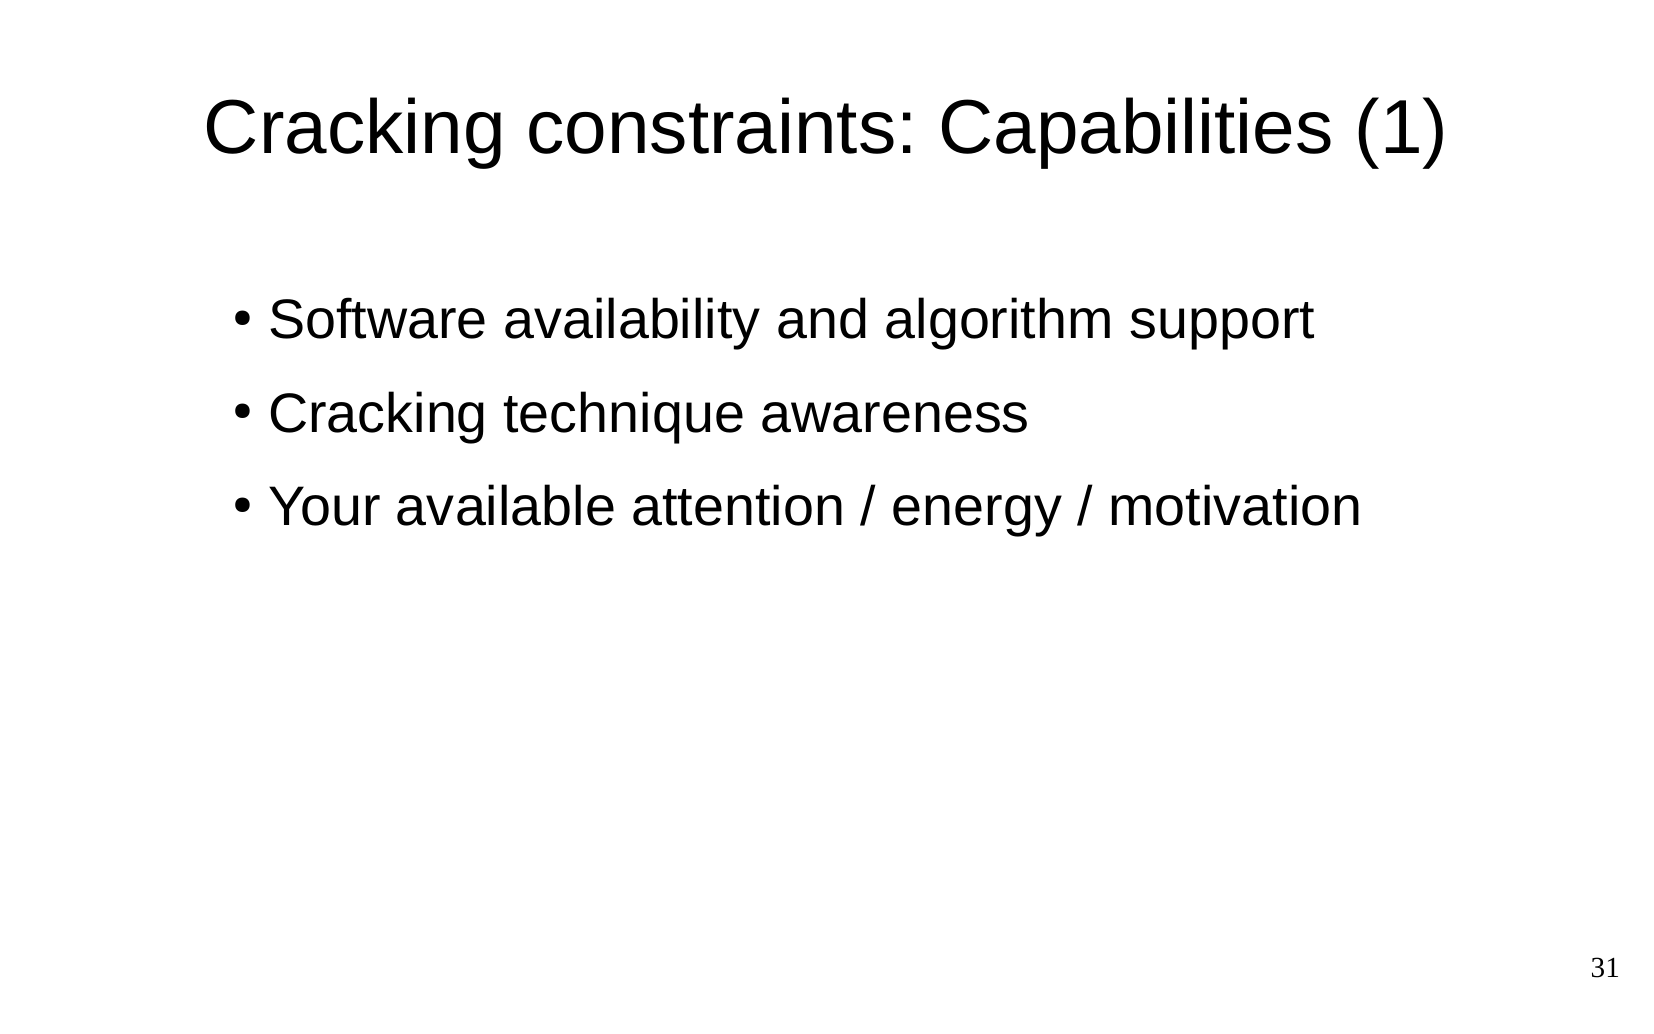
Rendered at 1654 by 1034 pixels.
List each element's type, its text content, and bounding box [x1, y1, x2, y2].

subtitle Software availability and algorithm support Cracking technique awareness Your available attention / energy / motivation [82, 195, 1571, 1005]
text_box <number> [1560, 951, 1621, 1023]
title Cracking constraints: Capabilities (1) [82, 41, 1571, 195]
